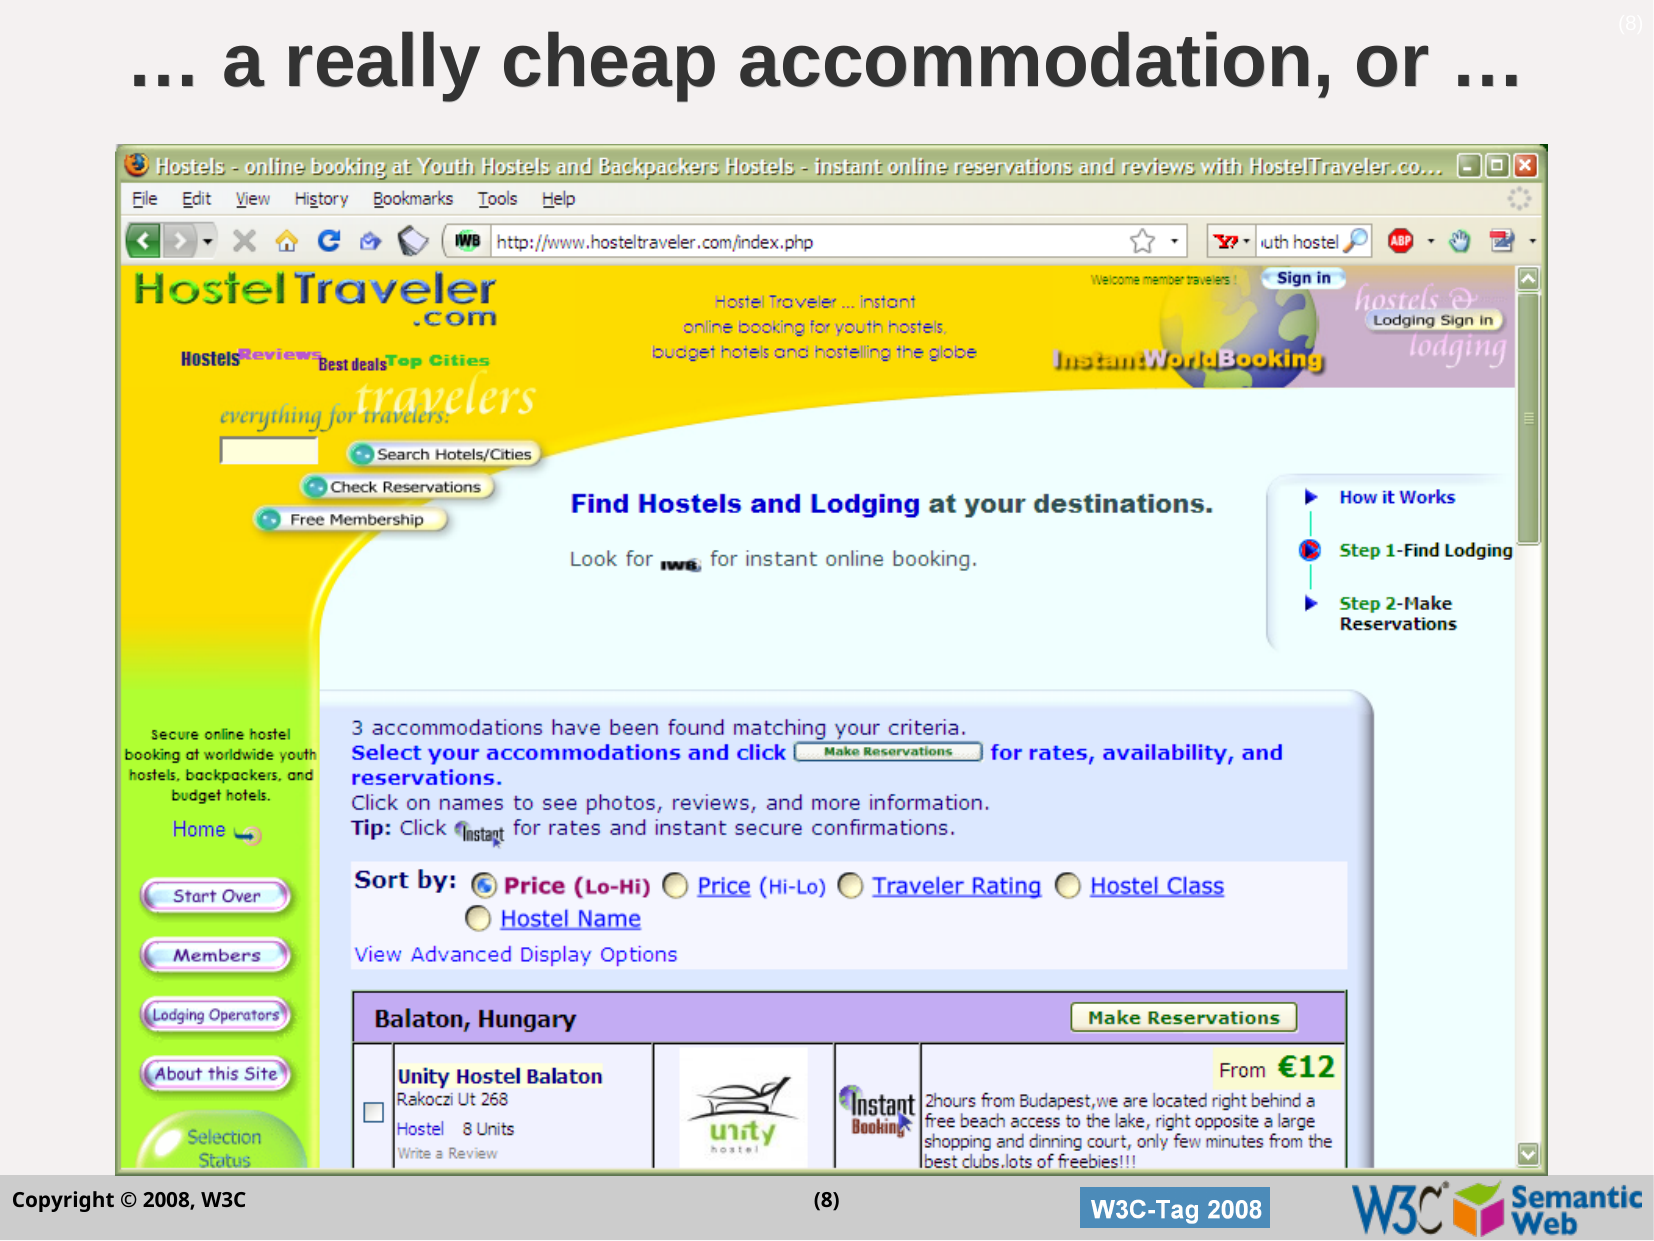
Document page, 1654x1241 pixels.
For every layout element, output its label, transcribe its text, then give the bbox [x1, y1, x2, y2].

title … a really cheap accommodation, or … [0, 0, 1654, 119]
picture [1352, 1178, 1642, 1237]
picture [115, 144, 1548, 1177]
picture [1080, 1187, 1270, 1228]
